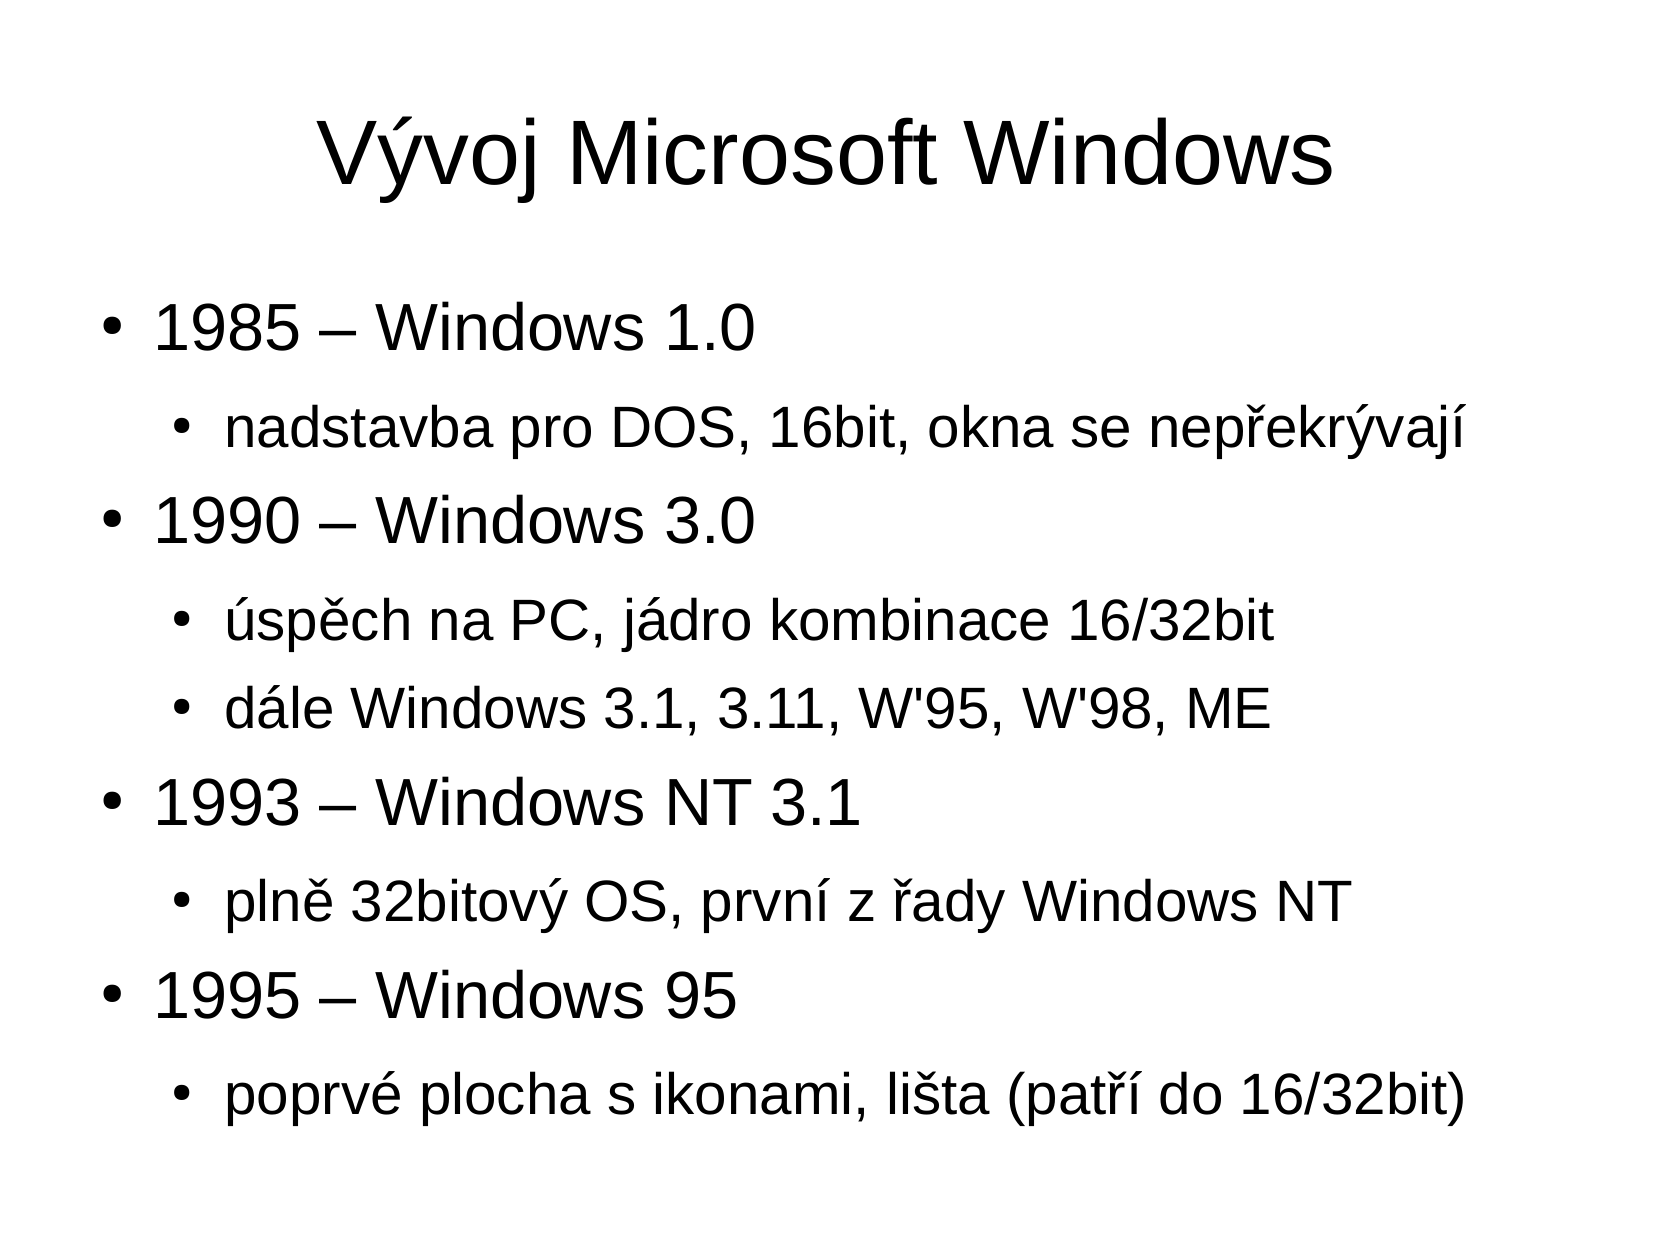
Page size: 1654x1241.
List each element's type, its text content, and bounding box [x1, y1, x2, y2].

title Vývoj Microsoft Windows [82, 49, 1571, 257]
list 1985 – Windows 1.0 nadstavba pro DOS, 16bit, okna se nepřekrývají 1990 – Windows 3.0 úspěch na PC, jádro kombinace 16/32bit dále Windows 3.1, 3.11, W'95, W'98, ME 1993 – Windows NT 3.1 plně 32bitový OS, první z řady Windows NT 1995 – Windows 95 poprvé plocha s ikonami, lišta (patří do 16/32bit) [82, 290, 1538, 1128]
